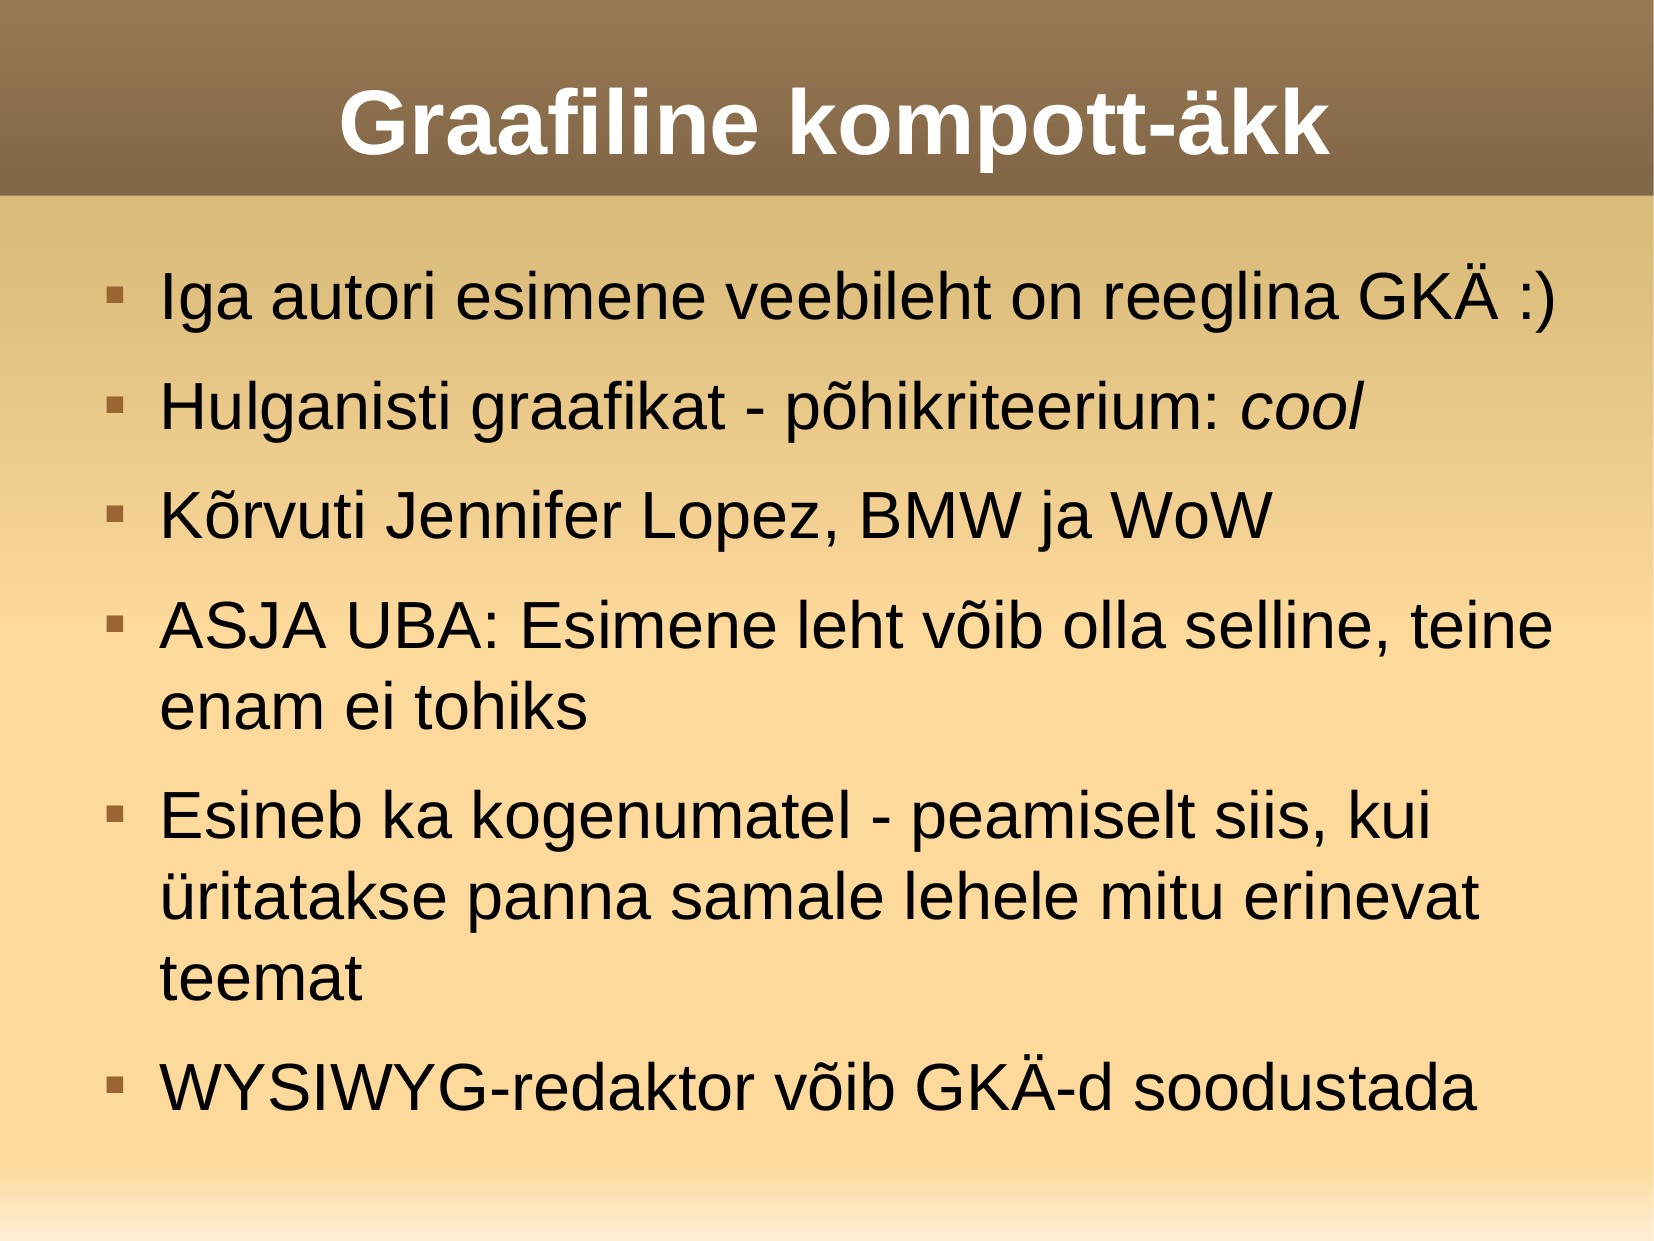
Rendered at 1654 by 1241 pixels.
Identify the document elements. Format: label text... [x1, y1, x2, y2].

list Iga autori esimene veebileht on reeglina GKÄ :) Hulganisti graafikat - põhikriteerium: cool Kõrvuti Jennifer Lopez, BMW ja WoW ASJA UBA: Esimene leht võib olla selline, teine enam ei tohiks Esineb ka kogenumatel - peamiselt siis, kui üritatakse panna samale lehele mitu erinevat teemat WYSIWYG-redaktor võib GKÄ-d soodustada [88, 258, 1582, 1124]
title Graafiline kompott-äkk [129, 15, 1541, 230]
picture [0, 0, 1654, 1241]
